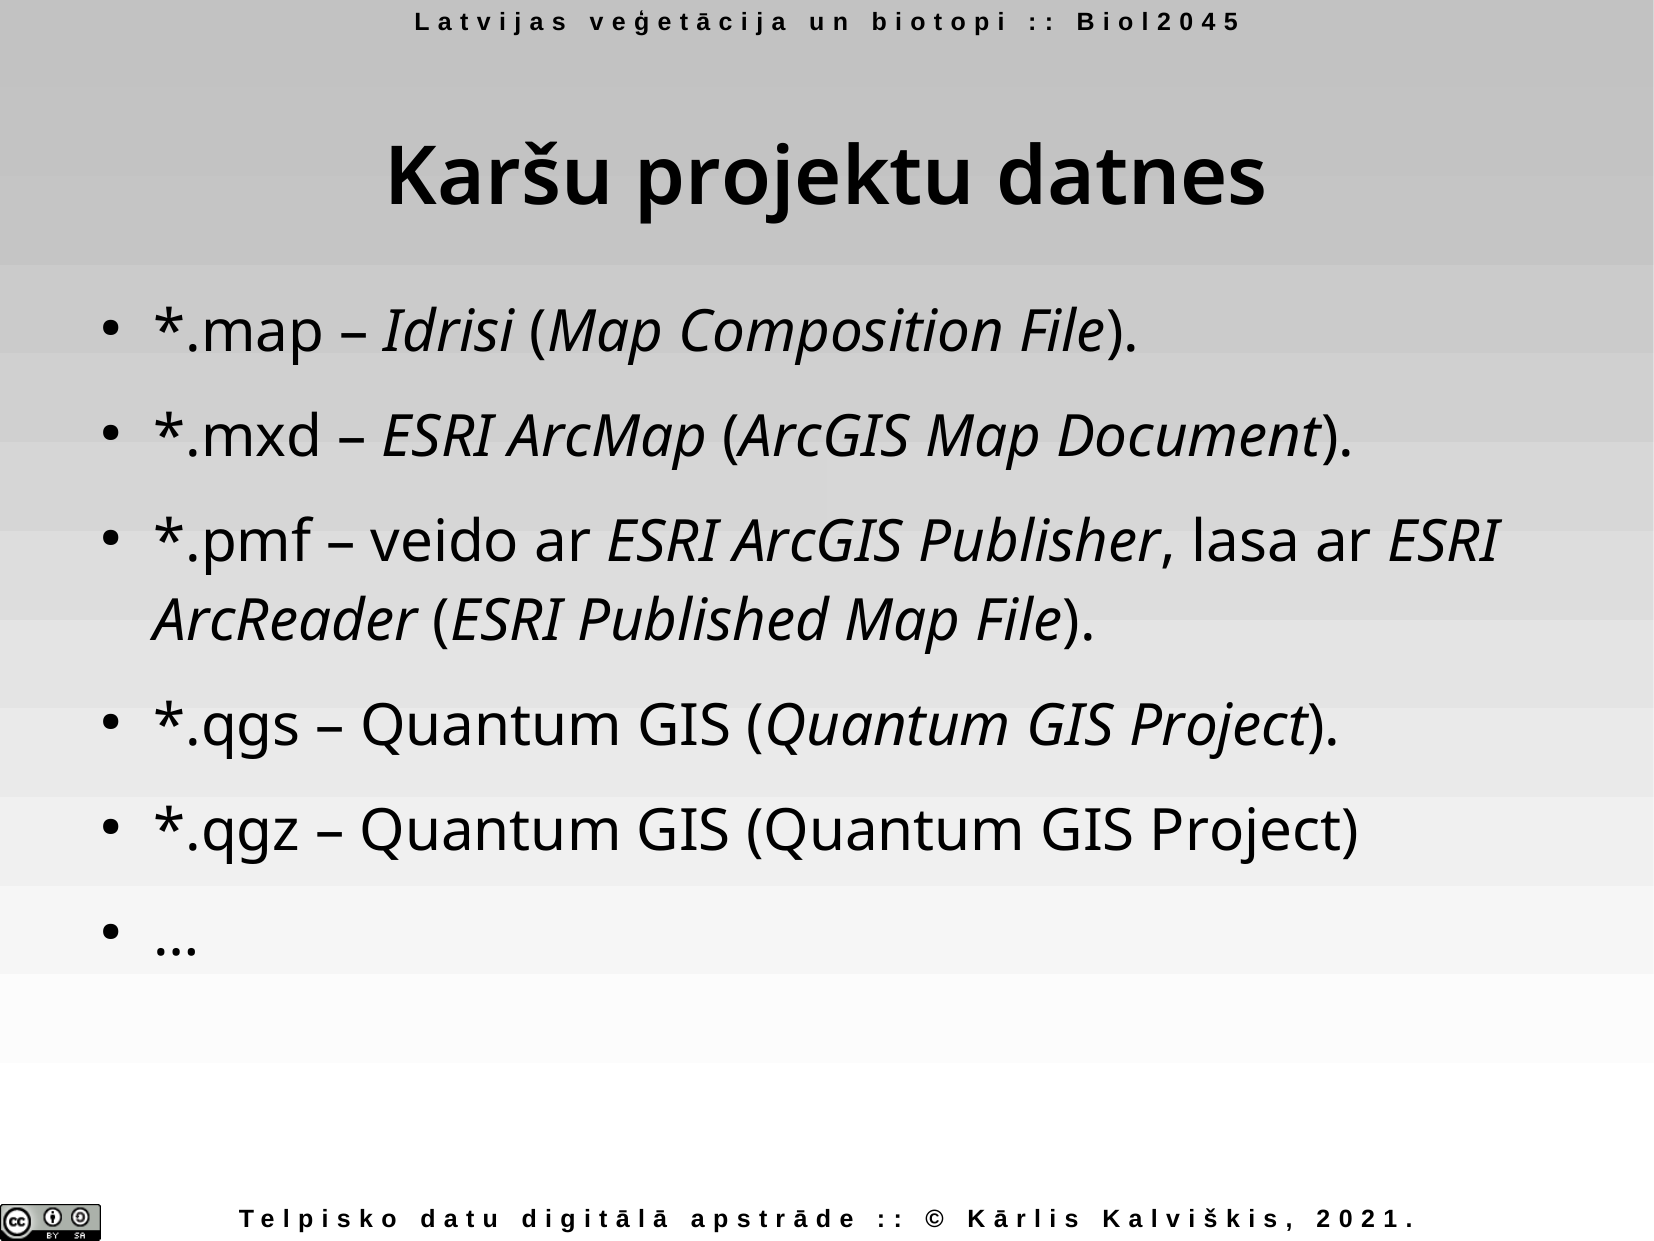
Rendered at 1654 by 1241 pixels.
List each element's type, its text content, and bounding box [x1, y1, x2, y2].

list *.map – Idrisi (Map Composition File). *.mxd – ESRI ArcMap (ArcGIS Map Document). *.pmf – veido ar ESRI ArcGIS Publisher, lasa ar ESRI ArcReader (ESRI Published Map File). *.qgs – Quantum GIS (Quantum GIS Project). *.qgz – Quantum GIS (Quantum GIS Project) … [82, 289, 1571, 1098]
picture [0, 0, 1654, 1241]
title Karšu projektu datnes [29, 49, 1625, 296]
